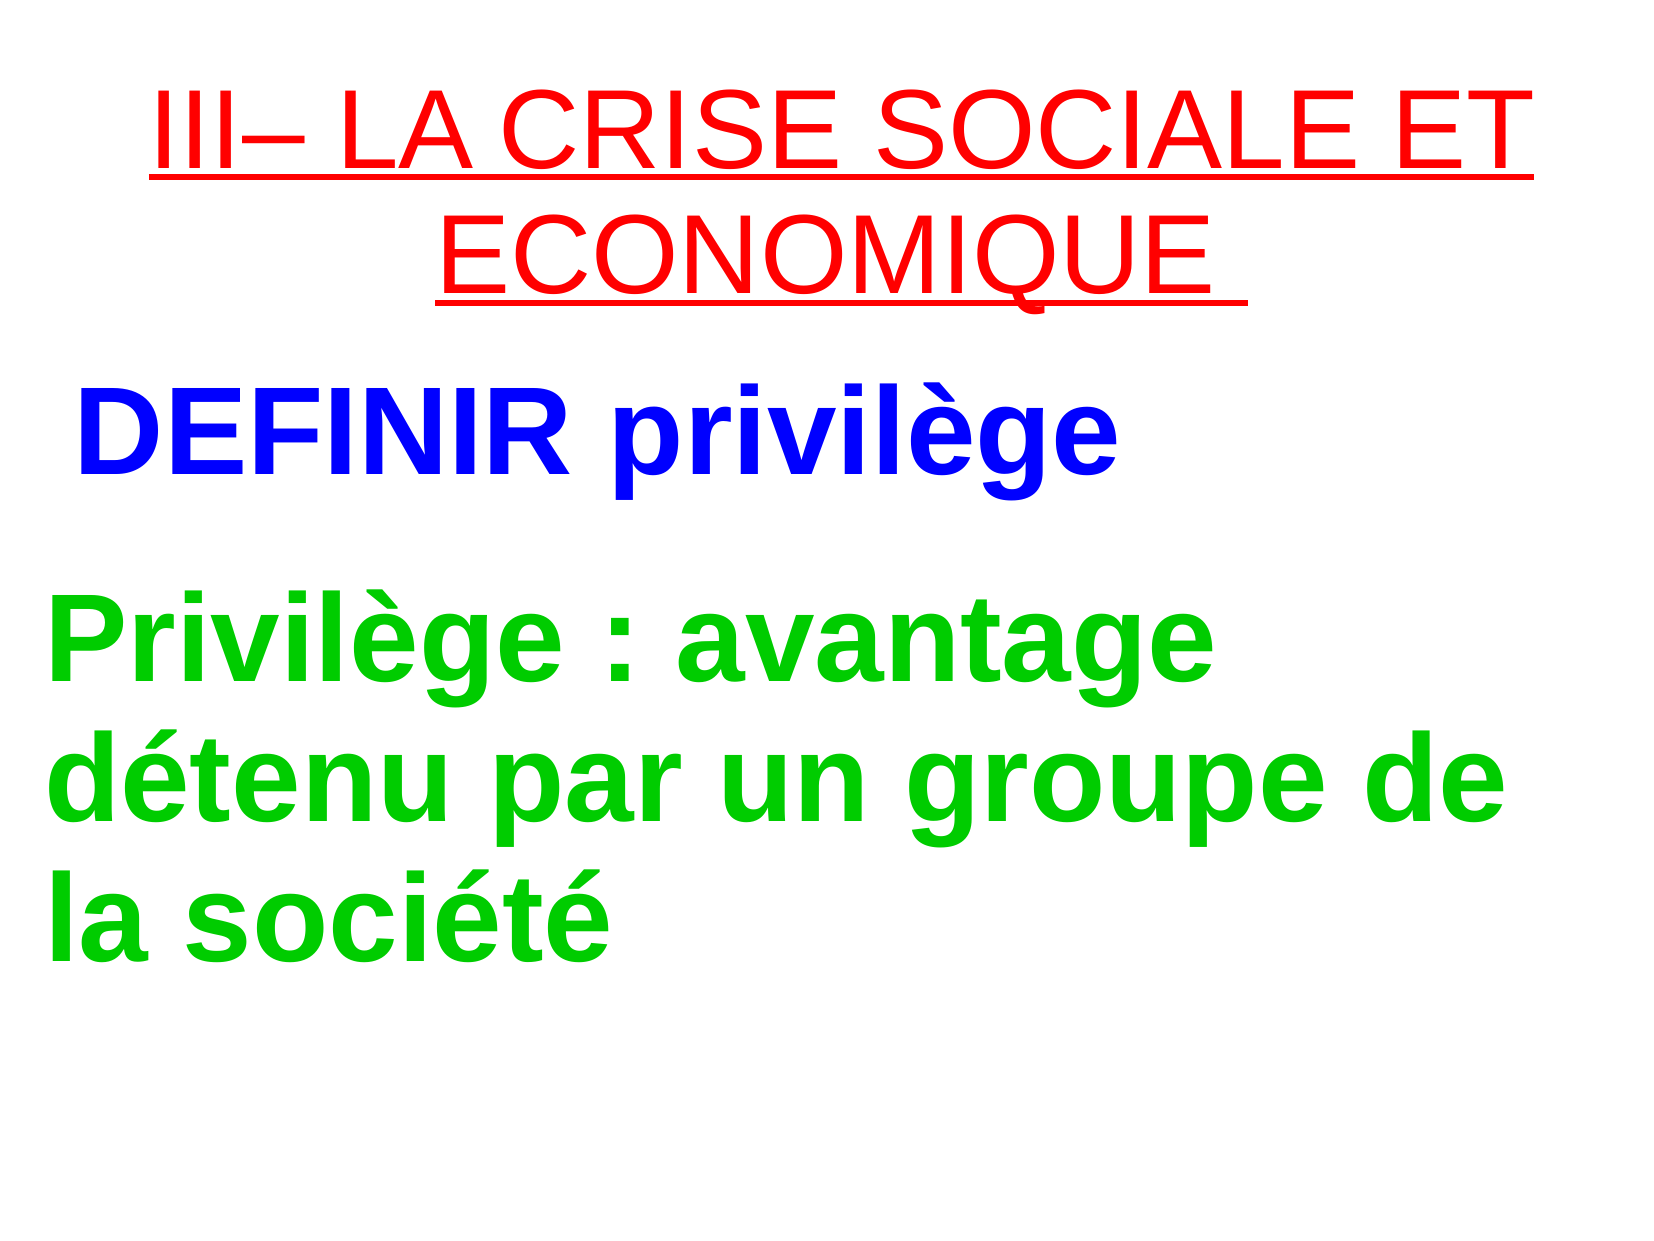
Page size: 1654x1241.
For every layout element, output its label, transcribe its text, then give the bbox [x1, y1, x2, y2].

text_box Privilège : avantage détenu par un groupe de la société [29, 561, 1625, 1154]
text_box DEFINIR privilège [59, 354, 1625, 561]
text_box III– LA CRISE SOCIALE ET ECONOMIQUE [59, 59, 1625, 325]
